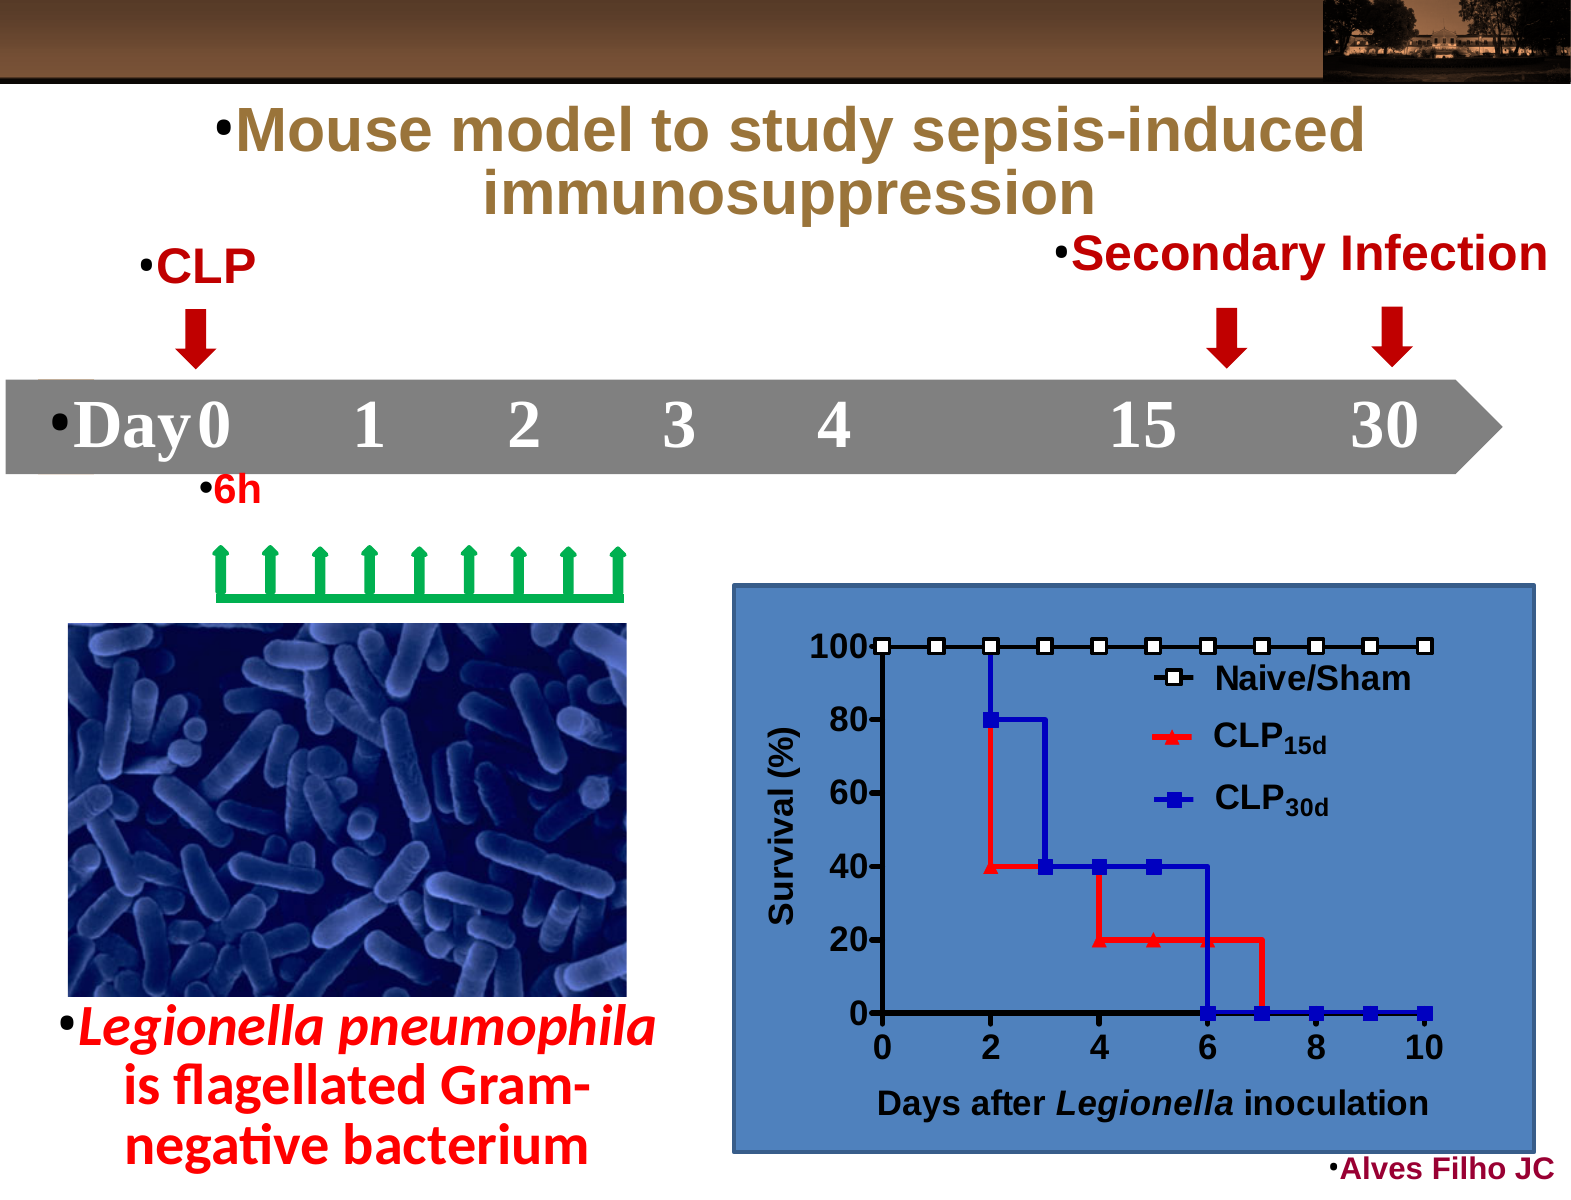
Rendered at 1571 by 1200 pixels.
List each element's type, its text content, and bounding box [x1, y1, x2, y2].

text_box [1206, 307, 1248, 369]
text_box [363, 547, 377, 592]
picture [67, 623, 627, 997]
picture [0, 0, 1571, 84]
text_box [462, 547, 476, 592]
text_box [263, 547, 277, 592]
text_box Day 0 1 2 3 4 15 30 [5, 379, 1503, 475]
text_box [611, 548, 625, 594]
text_box Mouse model to study sepsis-induced immunosuppression [0, 92, 1571, 237]
text_box [512, 548, 525, 594]
text_box Legionella pneumophila is flagellated Gram-negative bacterium [41, 990, 674, 1184]
text_box [413, 548, 426, 594]
text_box [561, 548, 575, 594]
chart [735, 587, 1533, 1150]
text_box Alves Filho JC [1311, 1145, 1571, 1195]
text_box 6h [182, 461, 279, 521]
text_box [313, 548, 327, 594]
text_box CLP [121, 237, 273, 303]
text_box [1371, 306, 1414, 368]
text_box [175, 309, 217, 370]
text_box [214, 547, 228, 592]
text_box Secondary Infection [1035, 237, 1567, 290]
